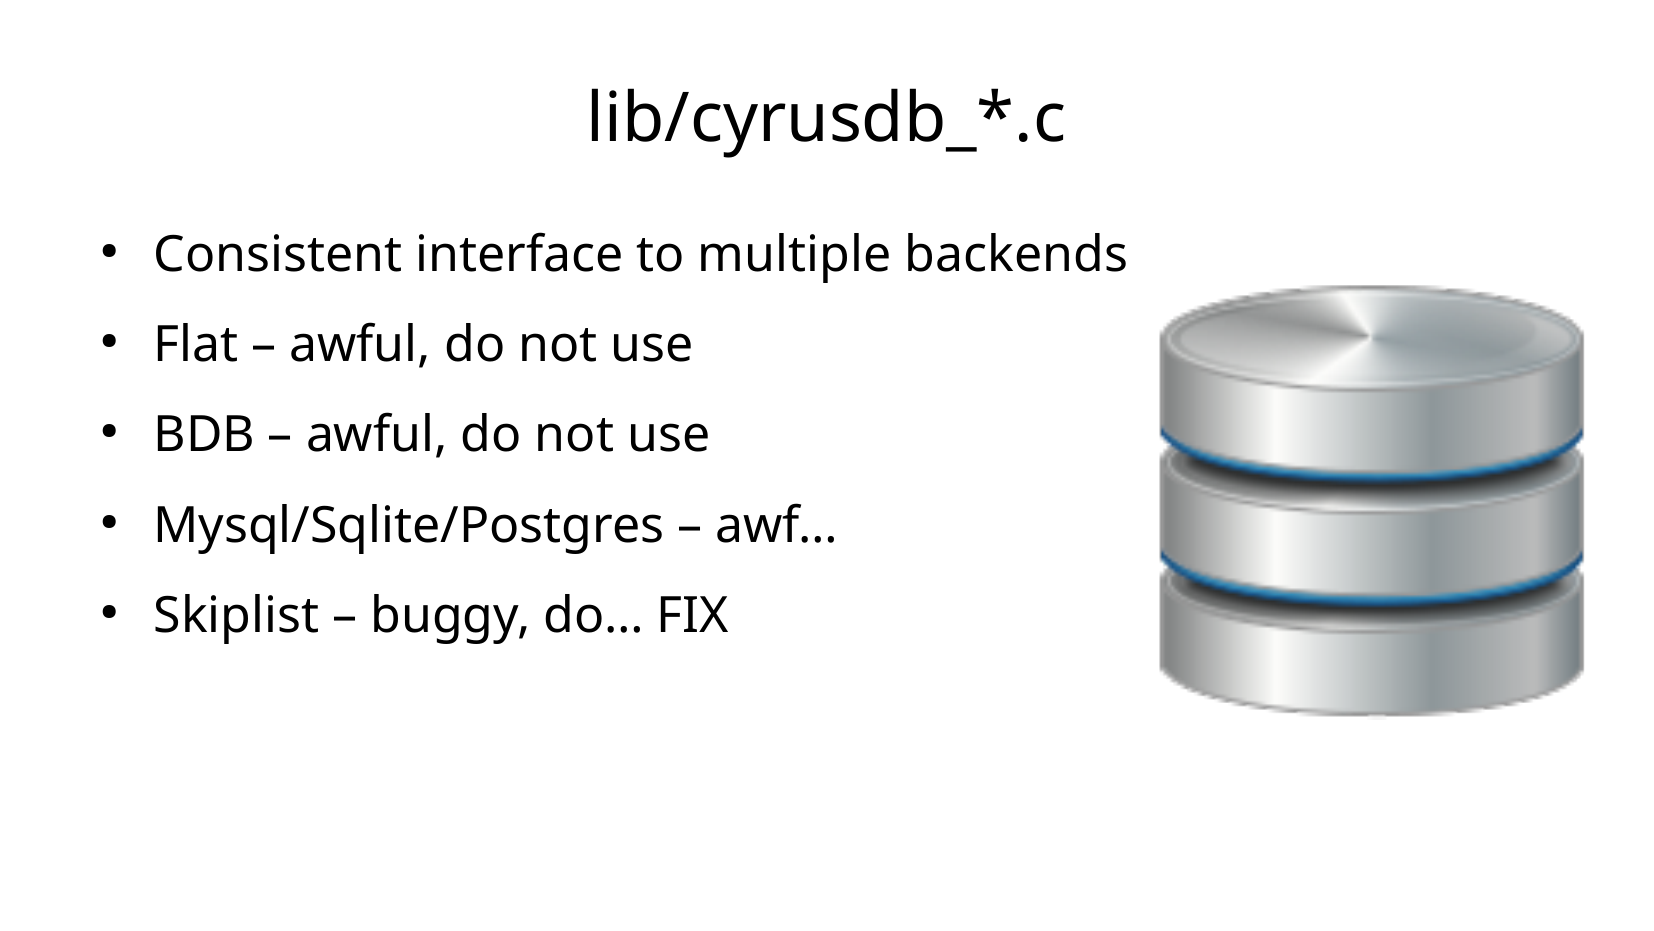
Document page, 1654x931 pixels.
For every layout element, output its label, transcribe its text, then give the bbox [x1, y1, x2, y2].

picture [1155, 284, 1591, 721]
title lib/cyrusdb_*.c [82, 37, 1571, 193]
list Consistent interface to multiple backends Flat – awful, do not use BDB – awful, do not use Mysql/Sqlite/Postgres – awf… Skiplist – buggy, do… FIX [82, 217, 1571, 758]
